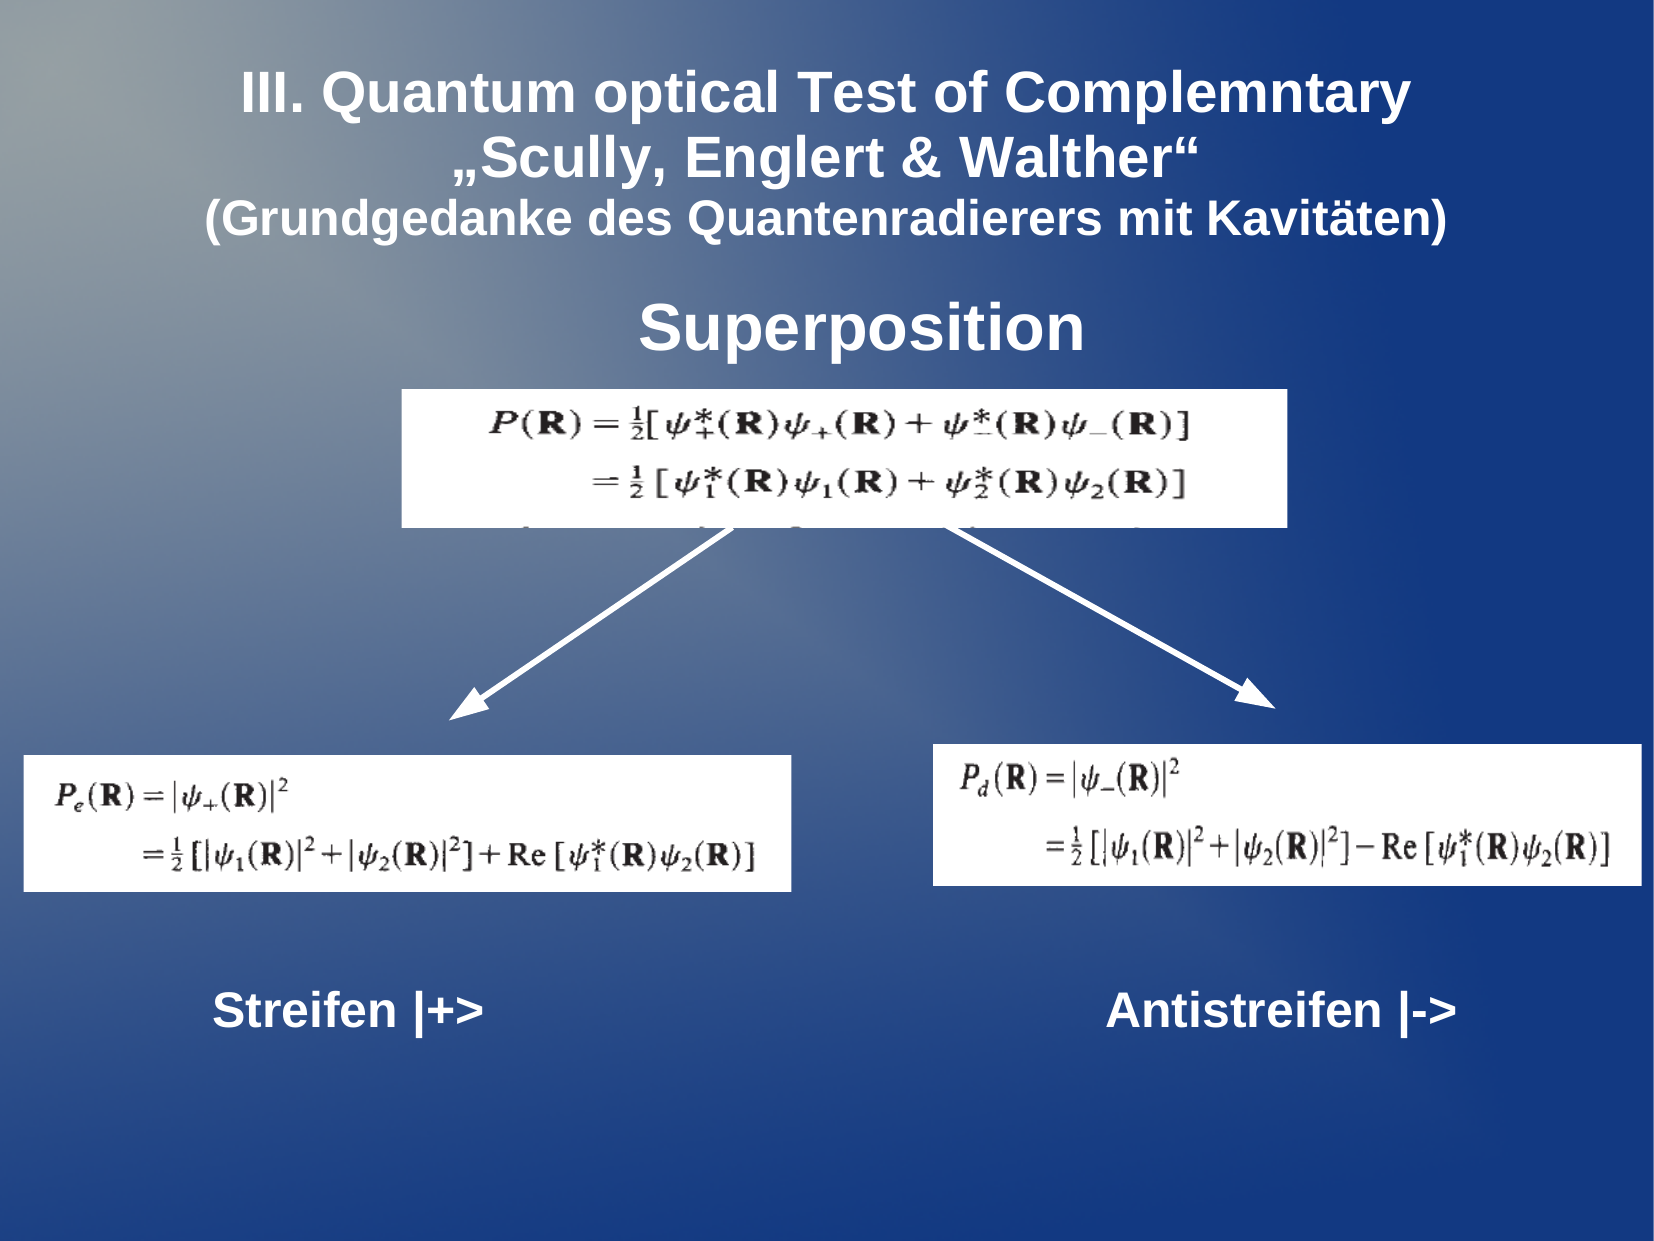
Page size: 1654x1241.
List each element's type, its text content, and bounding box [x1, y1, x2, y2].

text_box Antistreifen |-> [1098, 944, 1465, 1075]
title III. Quantum optical Test of Complemntary „Scully, Englert & Walther“ (Grundgedanke des Quantenradierers mit Kavitäten) [82, 49, 1571, 257]
text_box Streifen |+> [165, 944, 532, 1075]
list Superposition [82, 290, 1571, 1170]
picture [0, 0, 1654, 1241]
